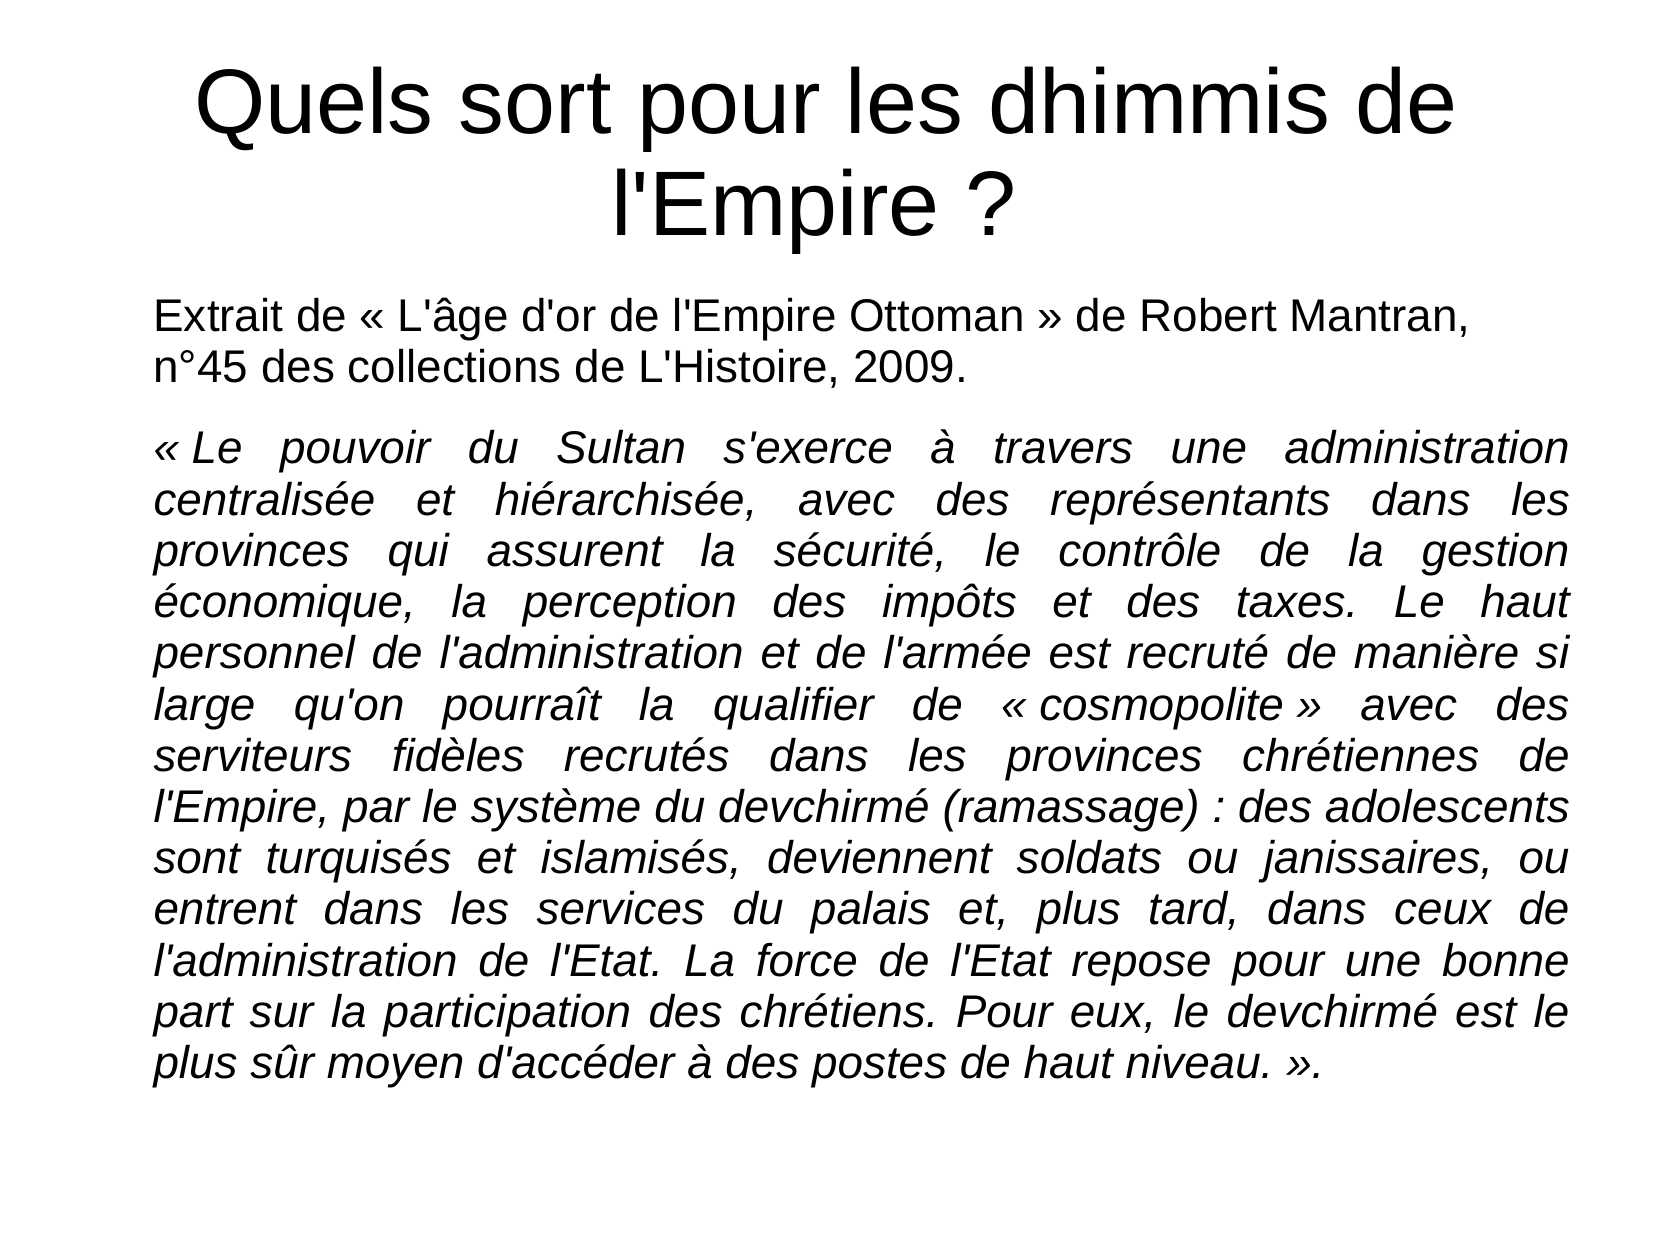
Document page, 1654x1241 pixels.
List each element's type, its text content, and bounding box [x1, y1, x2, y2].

title Quels sort pour les dhimmis de l'Empire ? [82, 49, 1571, 257]
list Extrait de « L'âge d'or de l'Empire Ottoman » de Robert Mantran, n°45 des collections de L'Histoire, 2009. « Le pouvoir du Sultan s'exerce à travers une administration centralisée et hiérarchisée, avec des représentants dans les provinces qui assurent la sécurité, le contrôle de la gestion économique, la perception des impôts et des taxes. Le haut personnel de l'administration et de l'armée est recruté de manière si large qu'on pourraît la qualifier de « cosmopolite » avec des serviteurs fidèles recrutés dans les provinces chrétiennes de l'Empire, par le système du devchirmé (ramassage) : des adolescents sont turquisés et islamisés, deviennent soldats ou janissaires, ou entrent dans les services du palais et, plus tard, dans ceux de l'administration de l'Etat. La force de l'Etat repose pour une bonne part sur la participation des chrétiens. Pour eux, le devchirmé est le plus sûr moyen d'accéder à des postes de haut niveau. ». [82, 290, 1571, 1109]
